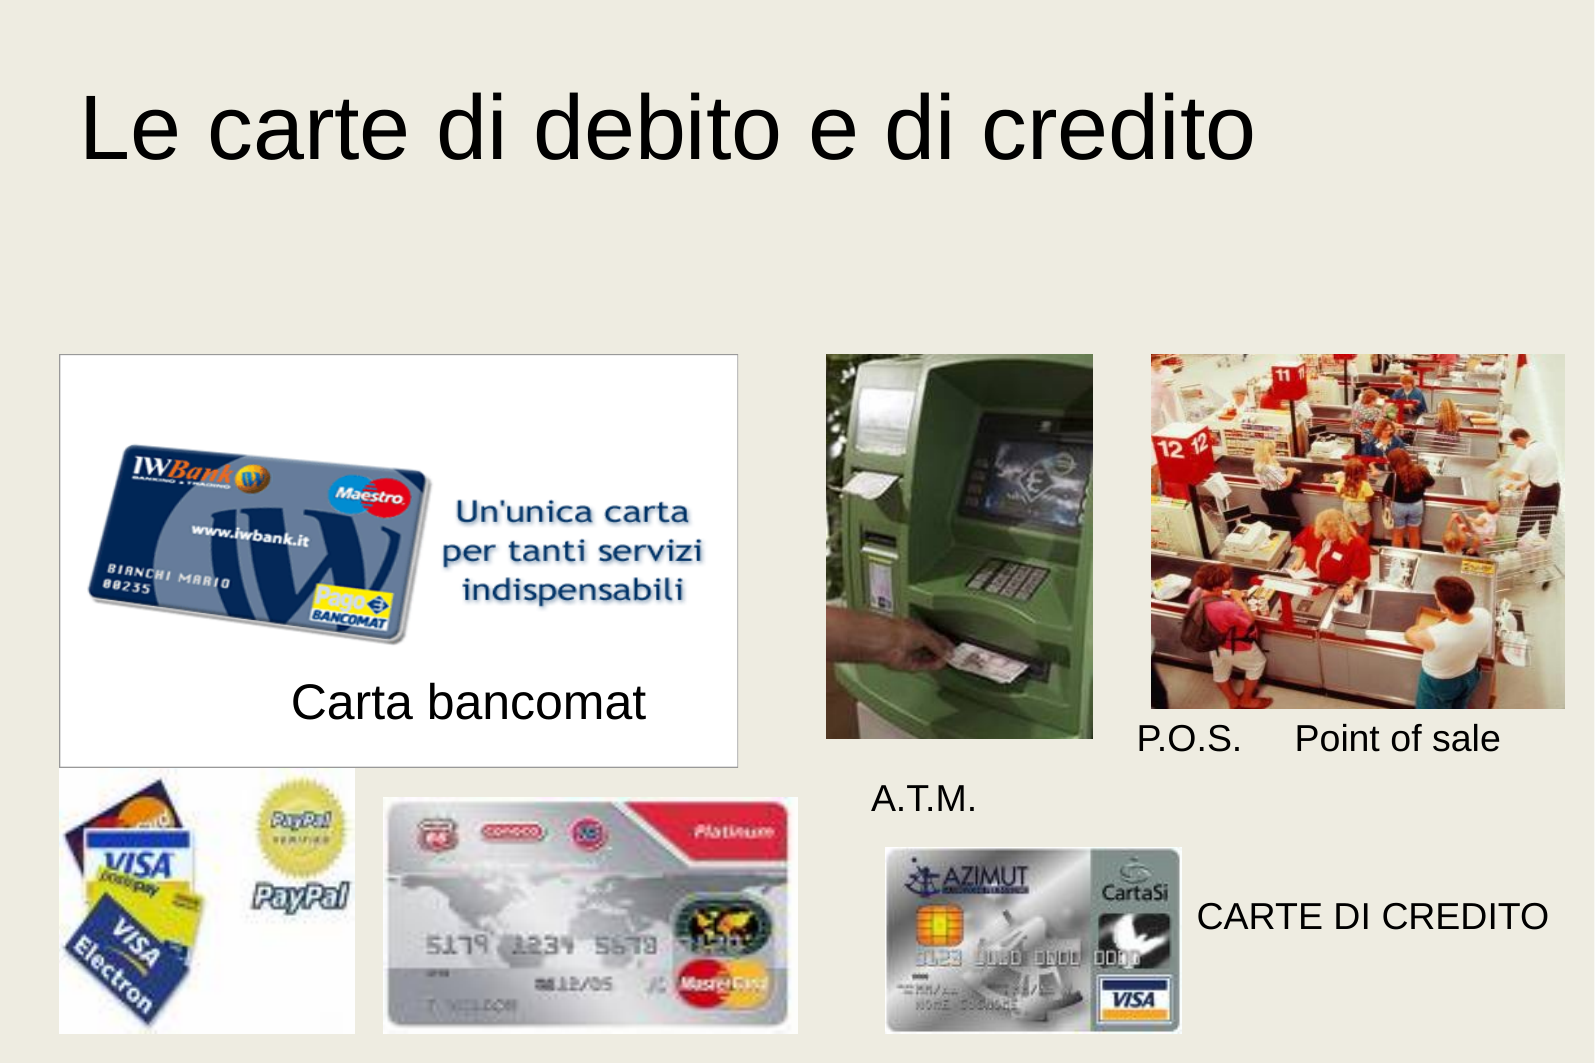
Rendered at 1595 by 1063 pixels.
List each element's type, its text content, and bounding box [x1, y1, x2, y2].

title Le carte di debito e di credito [79, 42, 1515, 220]
text_box P.O.S. Point of sale [1121, 708, 1595, 808]
text_box Carta bancomat [59, 354, 739, 768]
picture [826, 354, 1093, 739]
picture [383, 797, 798, 1034]
picture [885, 847, 1182, 1034]
text_box A.T.M. [856, 767, 1152, 859]
text_box CARTE DI CREDITO [1181, 885, 1565, 943]
picture [1151, 354, 1565, 708]
picture [59, 768, 355, 1034]
